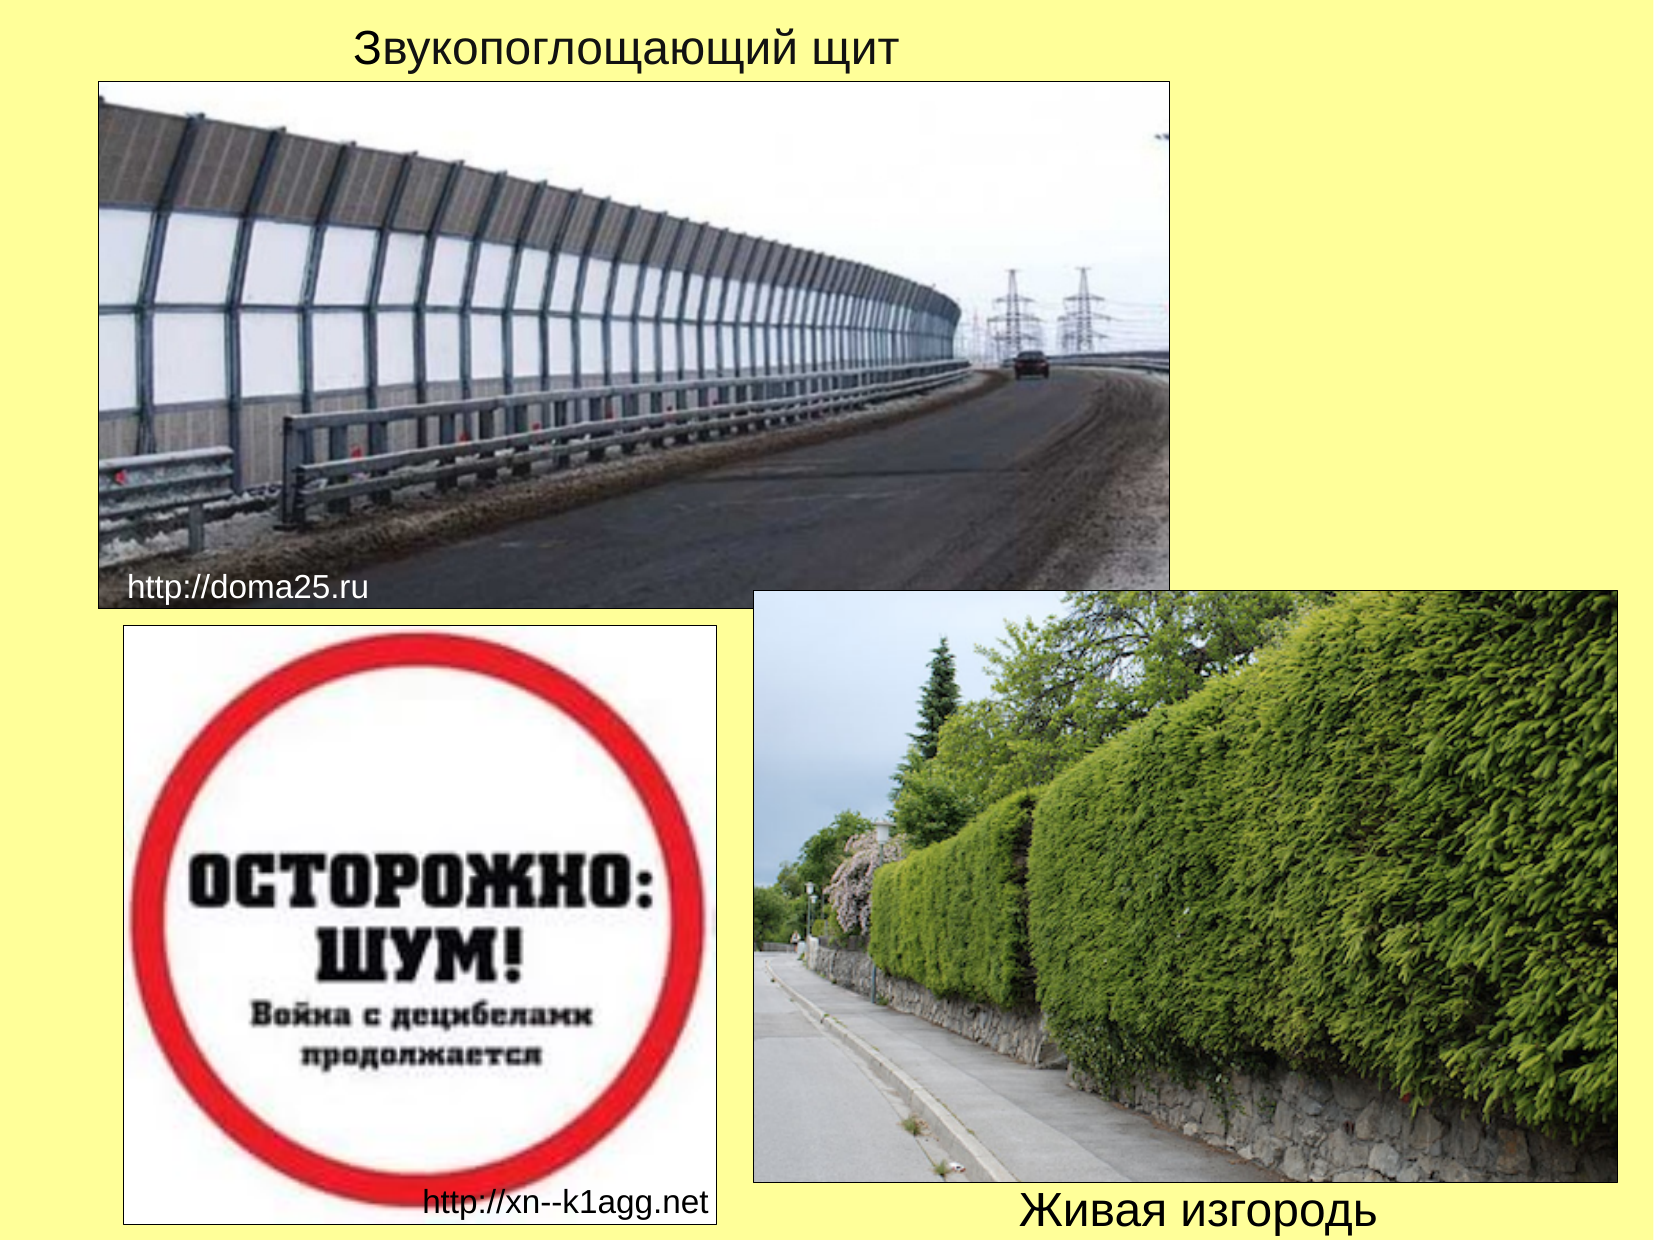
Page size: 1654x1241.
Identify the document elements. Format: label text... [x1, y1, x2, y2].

text_box http://za-zaborom.pp.ua [1246, 1127, 1654, 1185]
picture [98, 81, 1617, 1183]
text_box http://doma25.ru [112, 561, 426, 618]
text_box Звукопоглощающий щит [338, 13, 916, 83]
picture [124, 625, 716, 1224]
text_box http://xn--k1agg.net [407, 1176, 774, 1241]
text_box Живая изгородь [1003, 1183, 1412, 1241]
